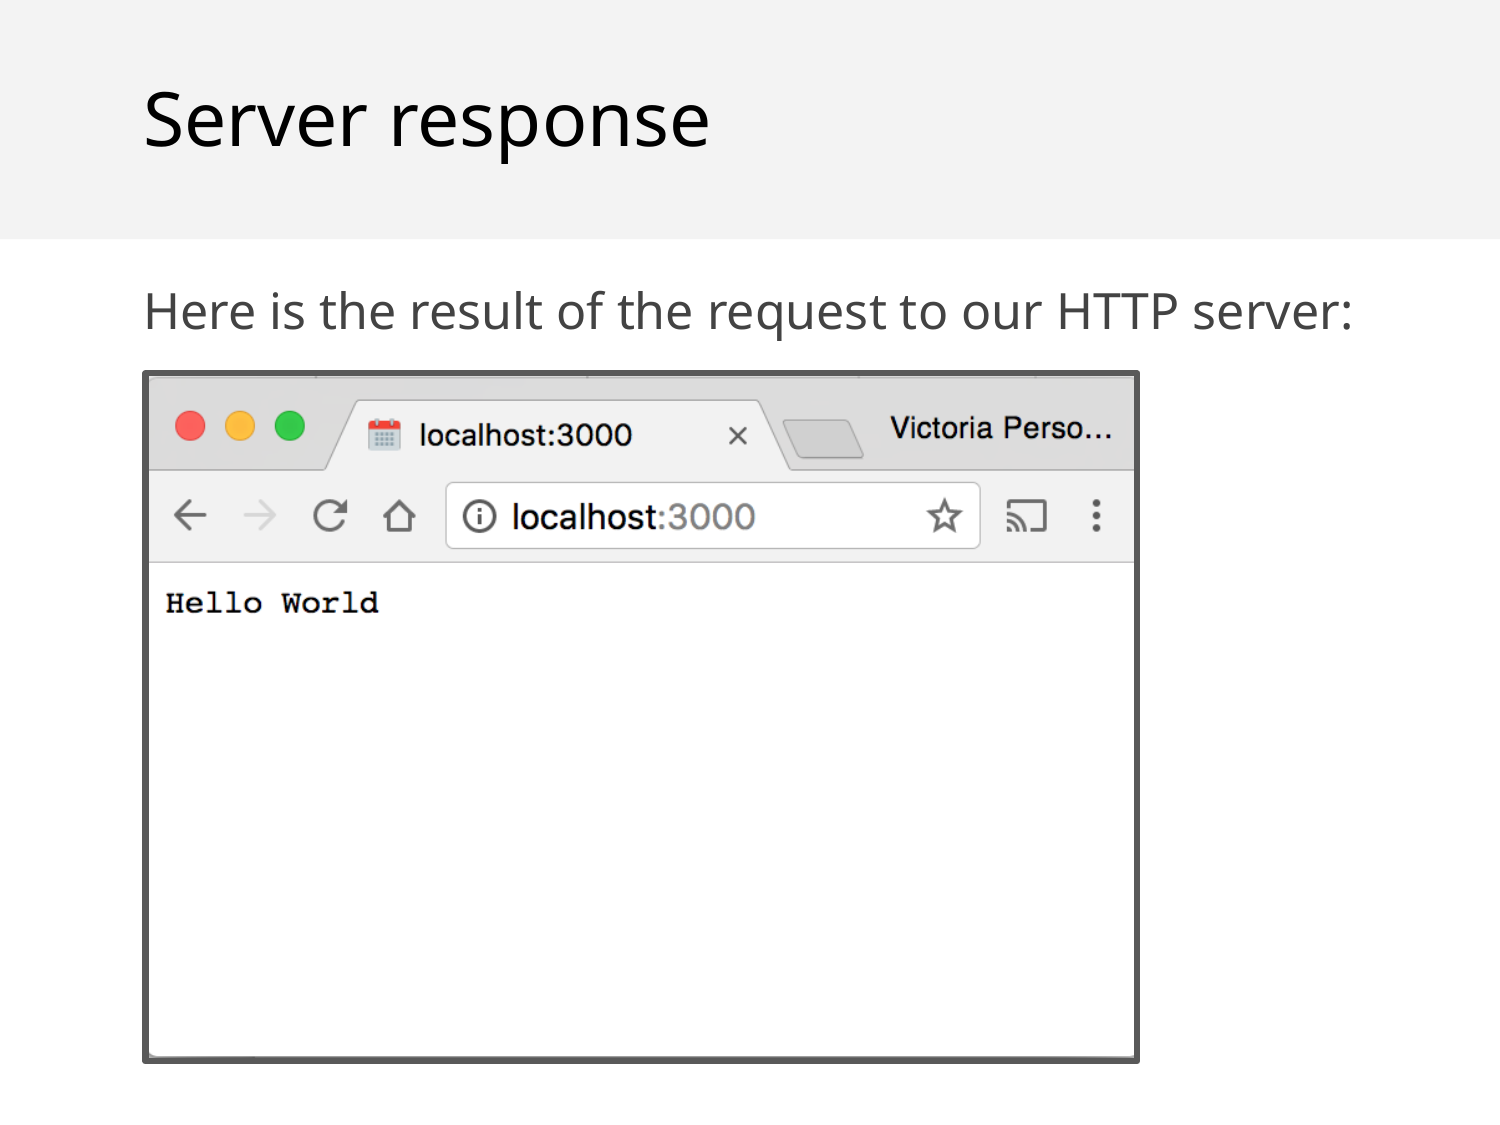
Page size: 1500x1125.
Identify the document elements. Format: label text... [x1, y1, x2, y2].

picture [148, 376, 1134, 1059]
title Server response [128, 56, 1372, 183]
list Here is the result of the request to our HTTP server: [128, 255, 1372, 1004]
